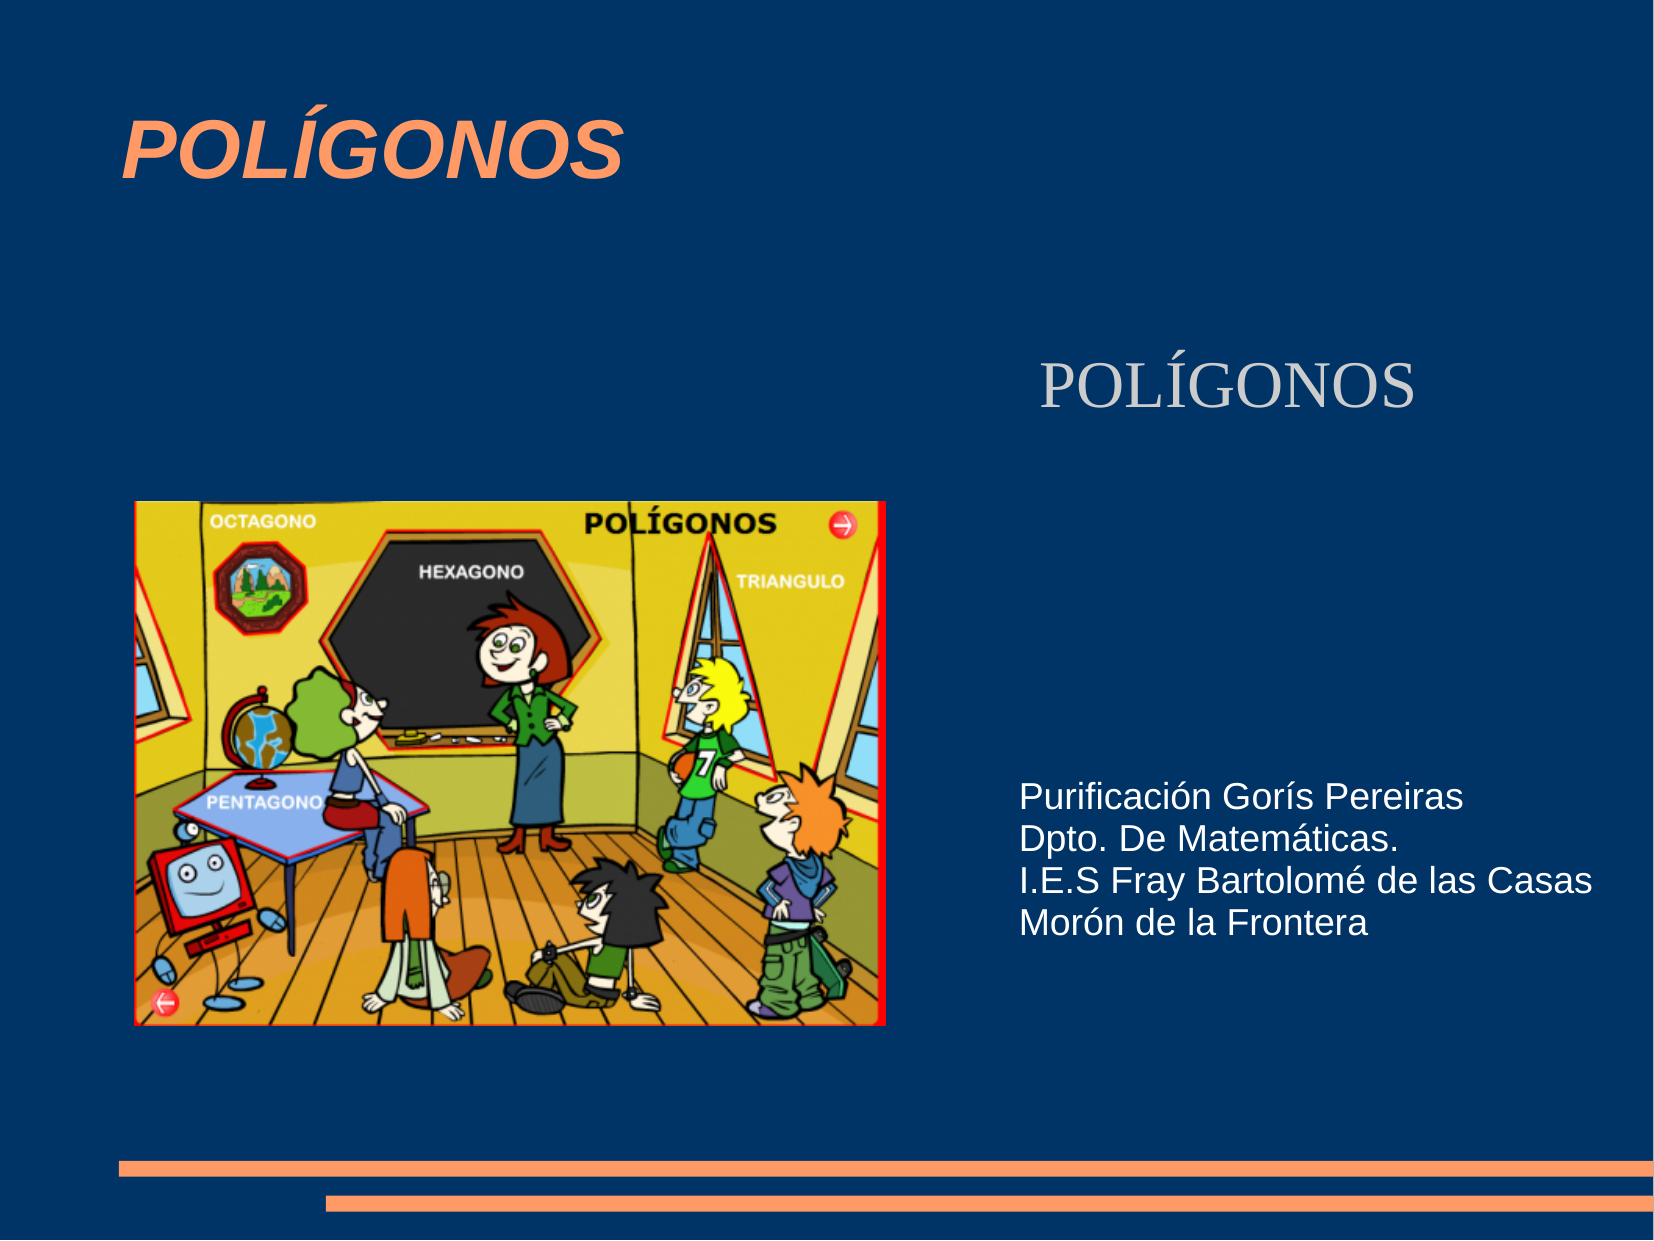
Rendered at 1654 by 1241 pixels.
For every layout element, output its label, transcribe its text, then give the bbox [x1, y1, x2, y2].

subtitle POLÍGONOS [885, 297, 1571, 473]
text_box Purificación Gorís Pereiras Dpto. De Matemáticas. I.E.S Fray Bartolomé de las Casas Morón de la Frontera [1003, 767, 1625, 951]
title POLÍGONOS [121, 46, 1534, 254]
picture [134, 501, 886, 1026]
